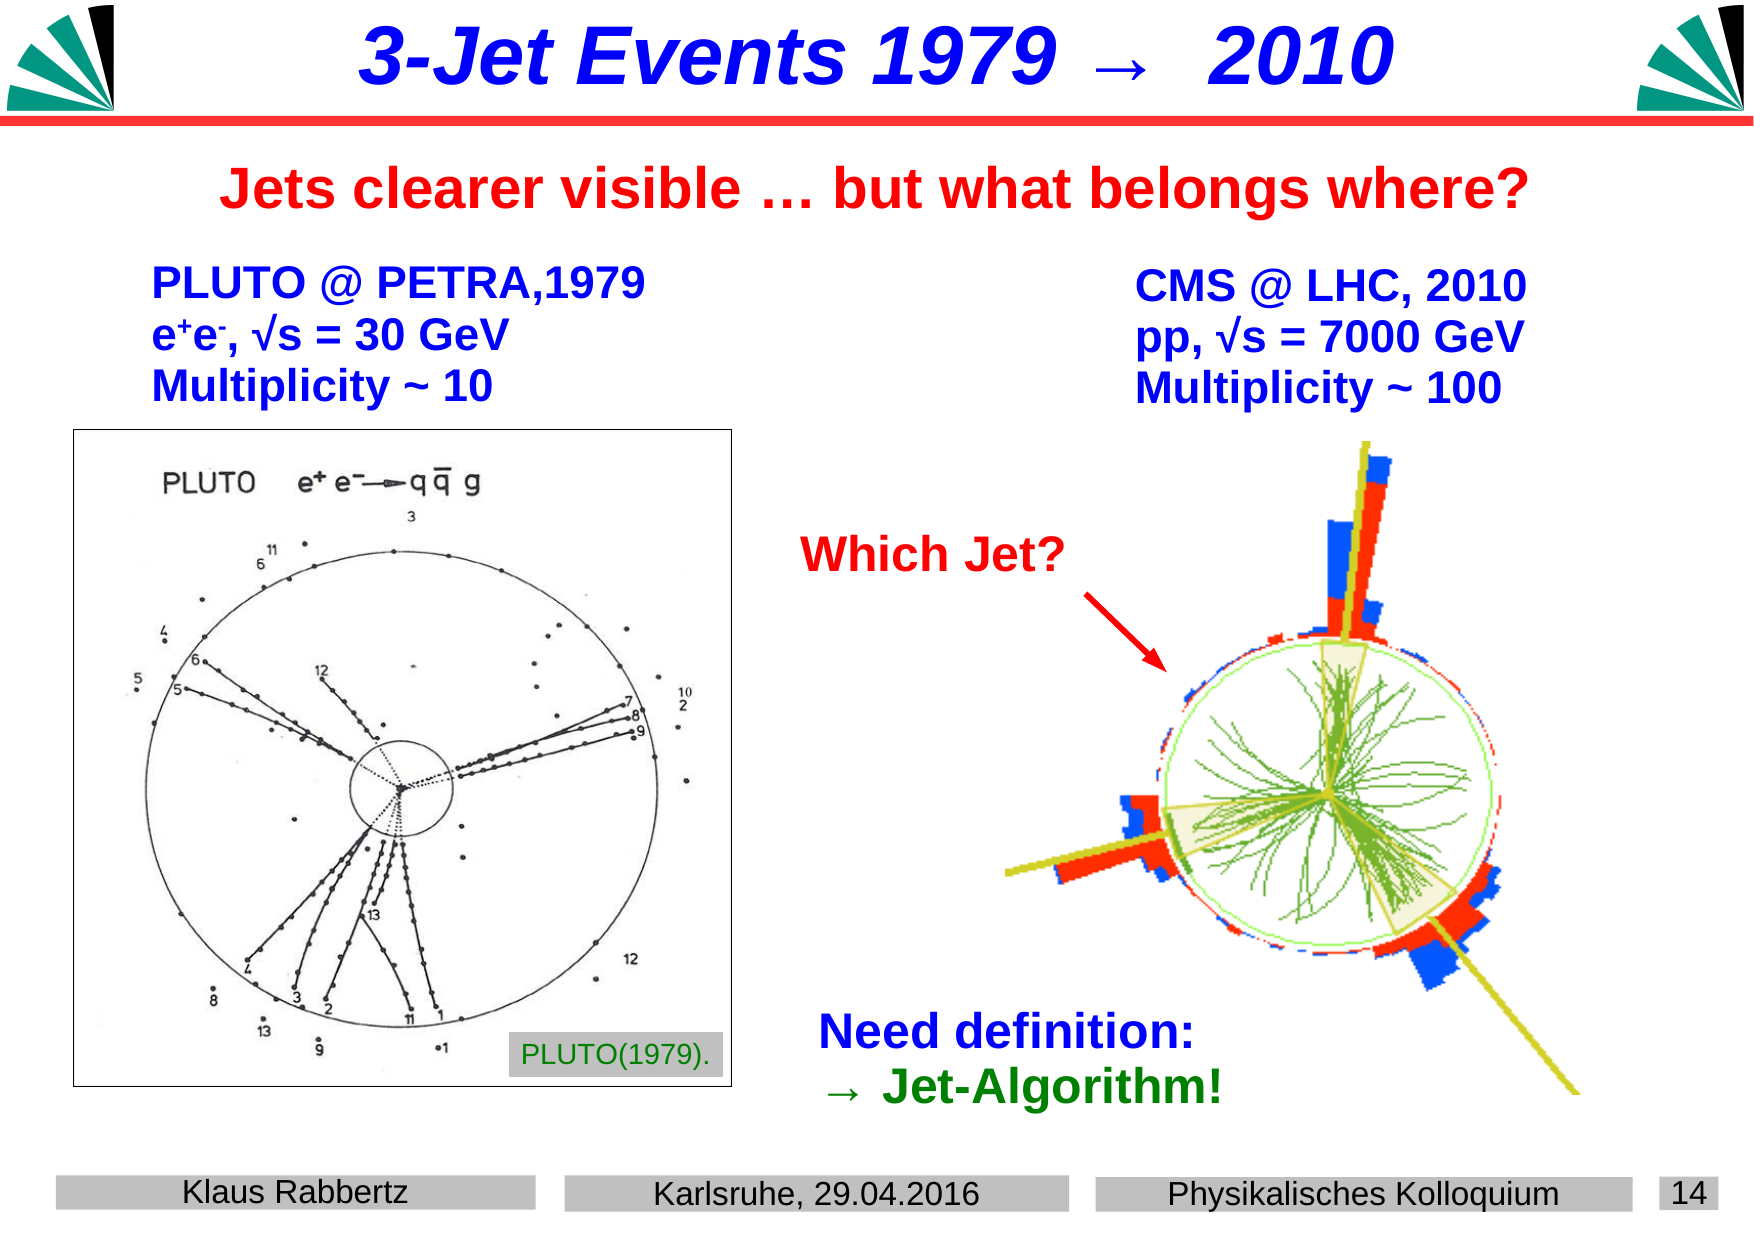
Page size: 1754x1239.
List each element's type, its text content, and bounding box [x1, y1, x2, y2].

text_box Jets clearer visible … but what belongs where? [208, 149, 1546, 227]
title 3-Jet Events 1979 → 2010 [153, 0, 1600, 113]
text_box PLUTO(1979). [509, 1032, 723, 1077]
text_box PLUTO @ PETRA,1979 e+e-, √s = 30 GeV Multiplicity ~ 10 [139, 251, 658, 417]
picture [1637, 5, 1744, 112]
text_box CMS @ LHC, 2010 pp, √s = 7000 GeV Multiplicity ~ 100 [1122, 253, 1540, 420]
text_box Which Jet? [788, 520, 1079, 589]
picture [1005, 441, 1660, 1095]
picture [7, 5, 114, 112]
text_box Need definition: → Jet-Algorithm! [806, 997, 1237, 1122]
picture [73, 429, 732, 1087]
